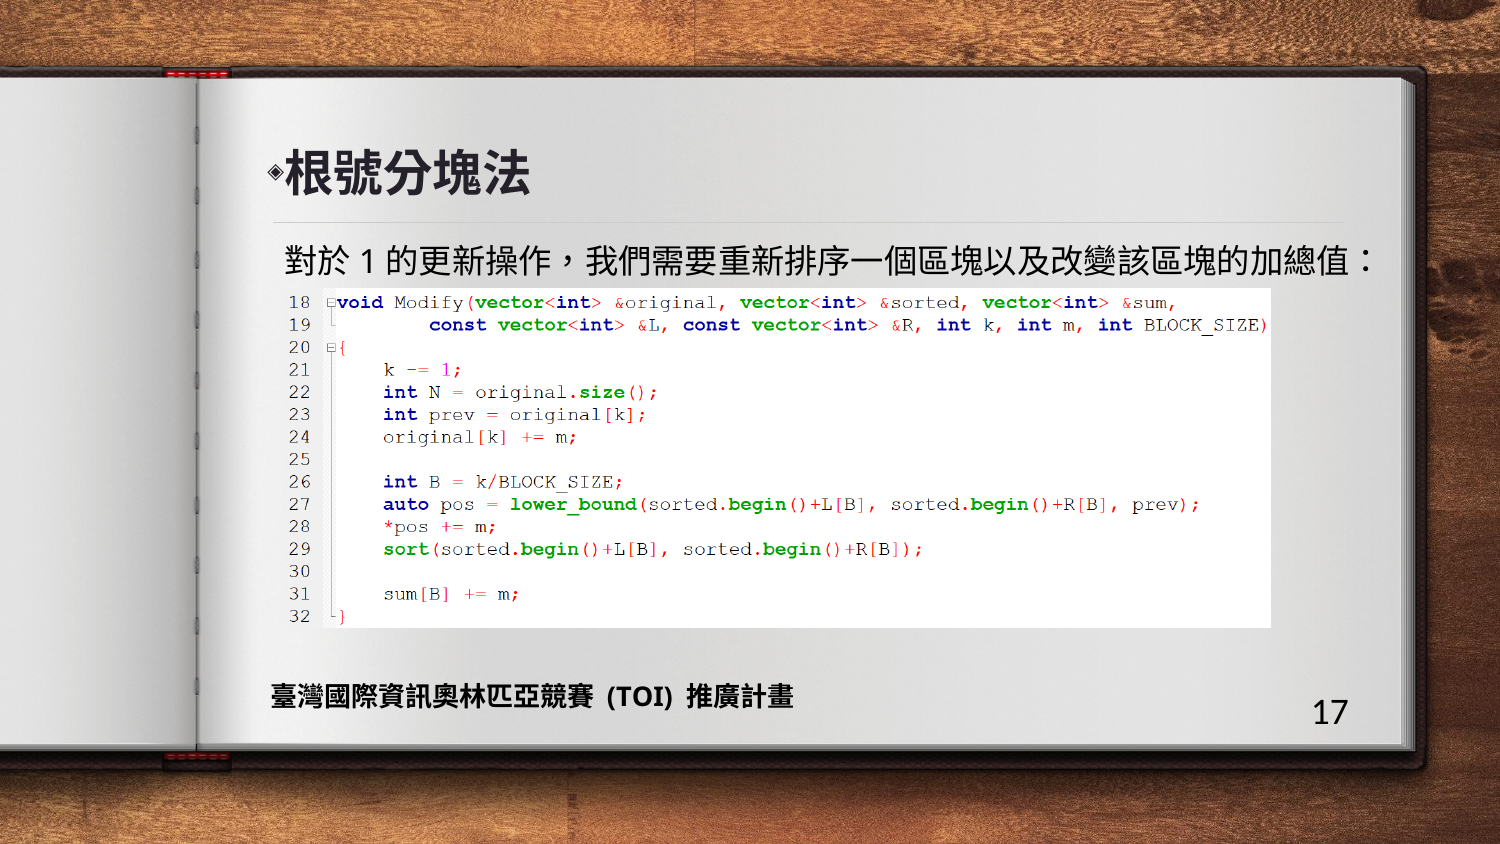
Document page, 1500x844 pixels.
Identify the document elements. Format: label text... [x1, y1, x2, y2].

picture [282, 288, 1271, 628]
text_box [1295, 672, 1386, 737]
list 根號分塊法 [252, 126, 1194, 216]
text_box 對於1的更新操作，我們需要重新排序一個區塊以及改變該區塊的加總值： [269, 232, 1367, 289]
